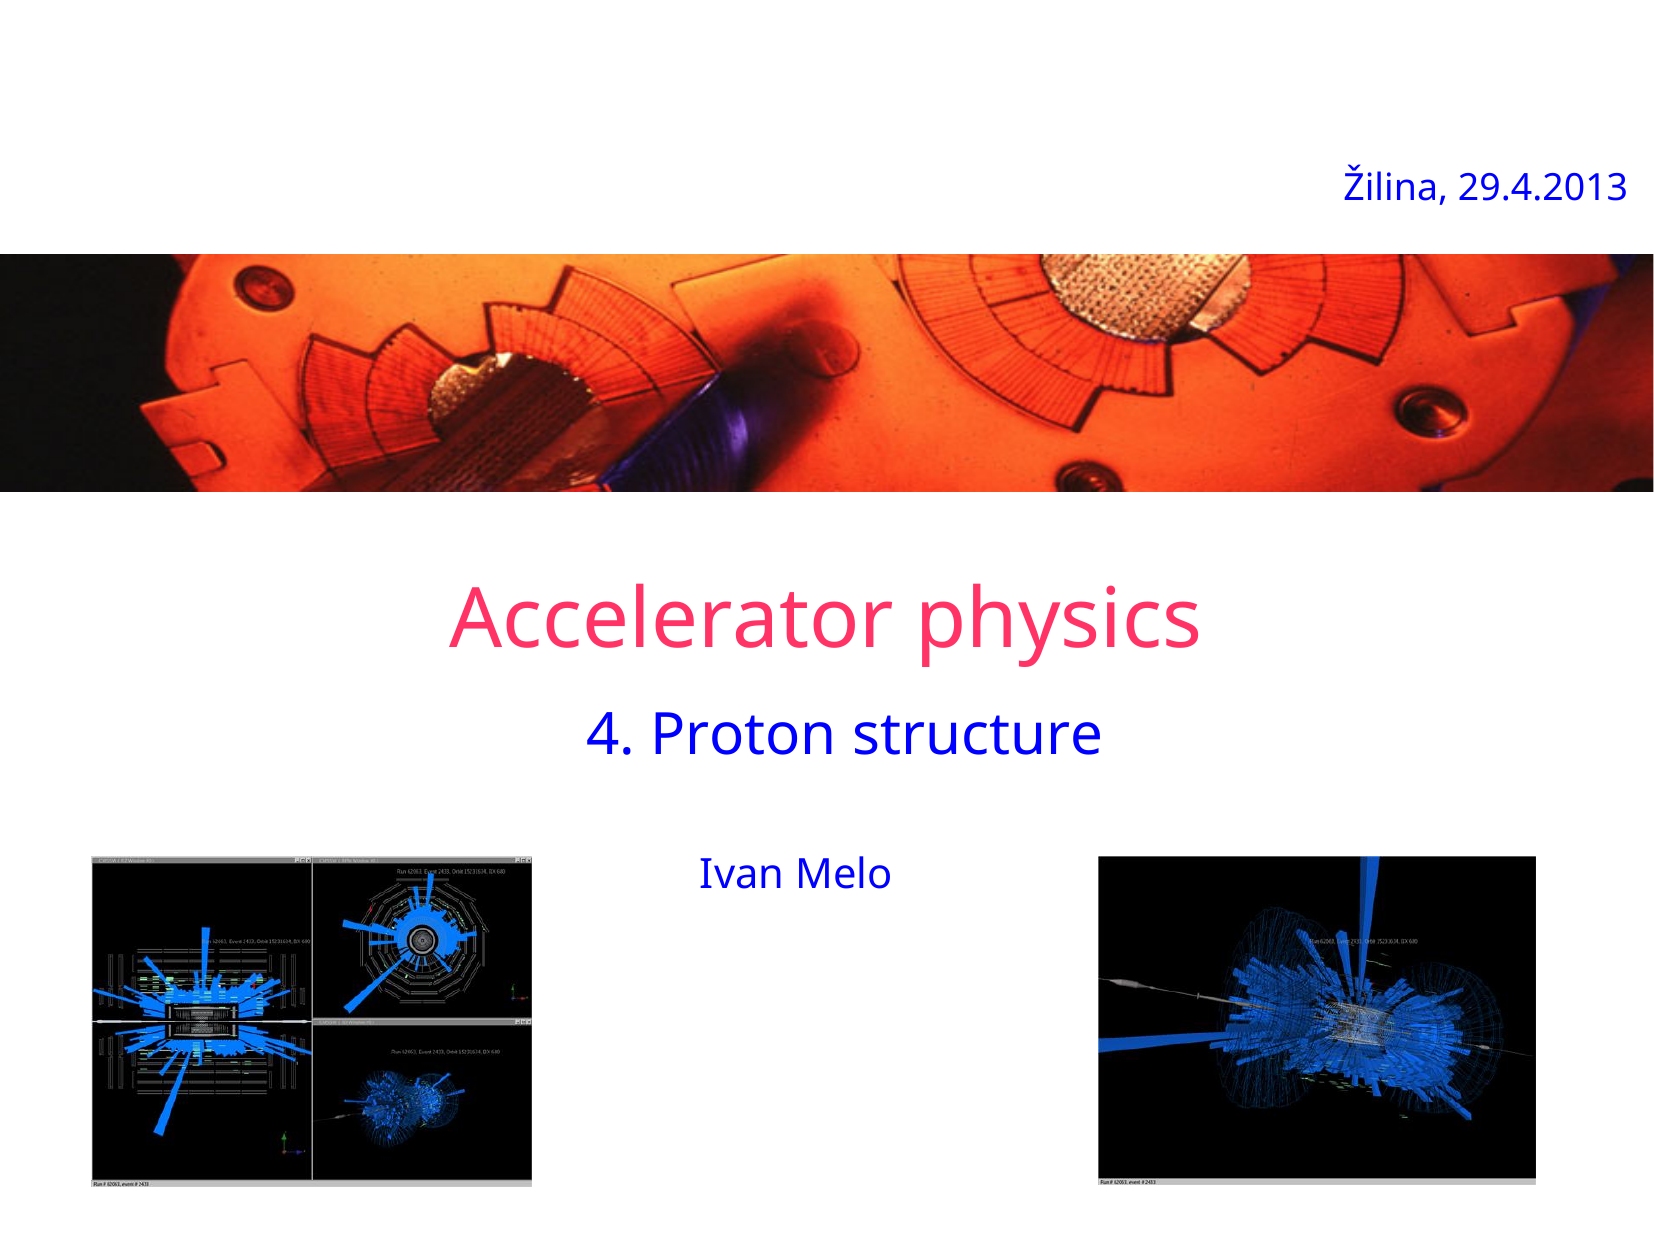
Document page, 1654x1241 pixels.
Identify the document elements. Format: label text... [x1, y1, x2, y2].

picture [0, 254, 1654, 492]
text_box Accelerator physics 4. Proton structure [435, 539, 1277, 695]
text_box Žilina, 29.4.2013 [1328, 147, 1621, 216]
picture [91, 856, 532, 1188]
picture [1098, 856, 1536, 1185]
text_box Ivan Melo [685, 830, 945, 916]
